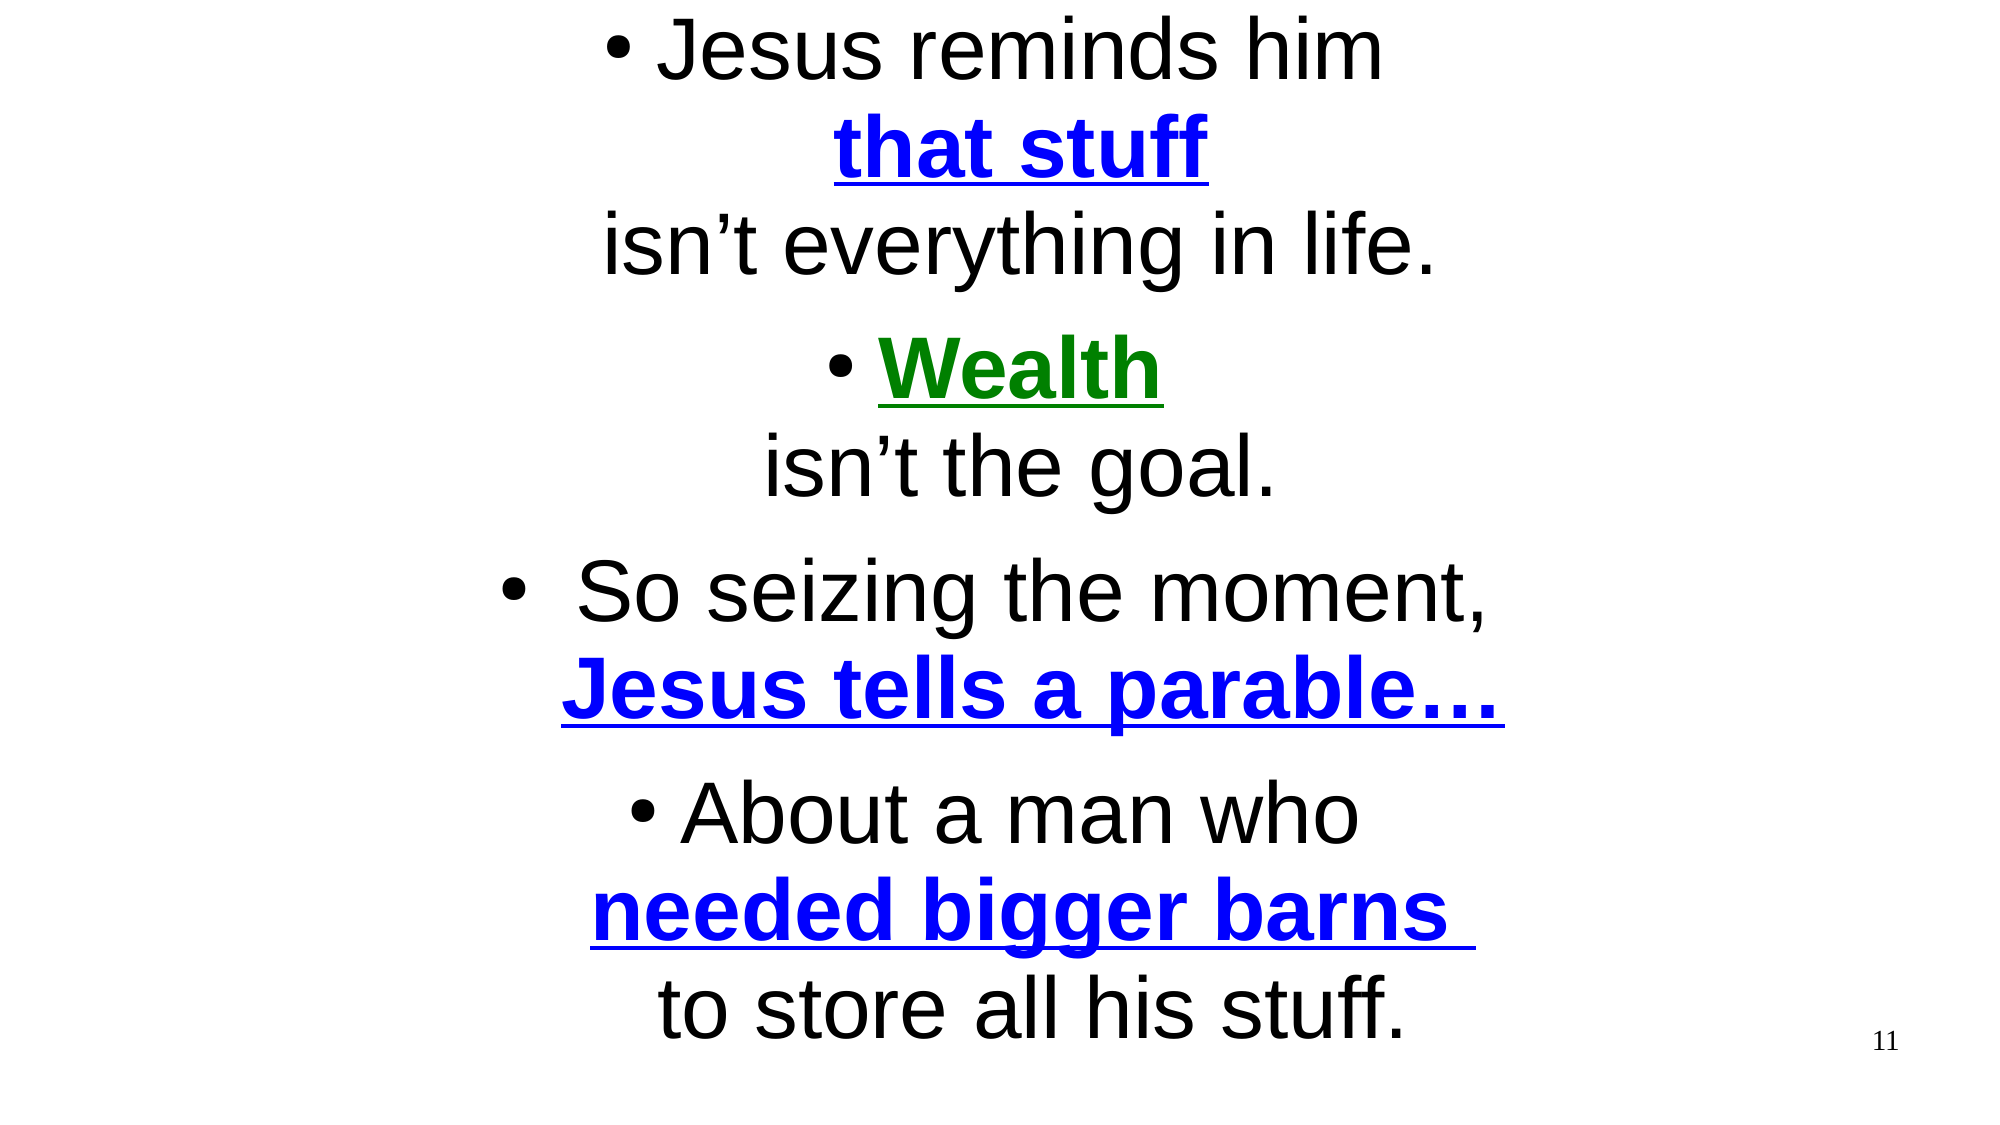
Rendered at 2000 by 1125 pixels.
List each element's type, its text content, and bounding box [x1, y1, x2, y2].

list Jesus reminds him that stuff isn’t everything in life. Wealth isn’t the goal. So seizing the moment, Jesus tells a parable… About a man who needed bigger barns to store all his stuff. [0, 0, 1996, 1123]
